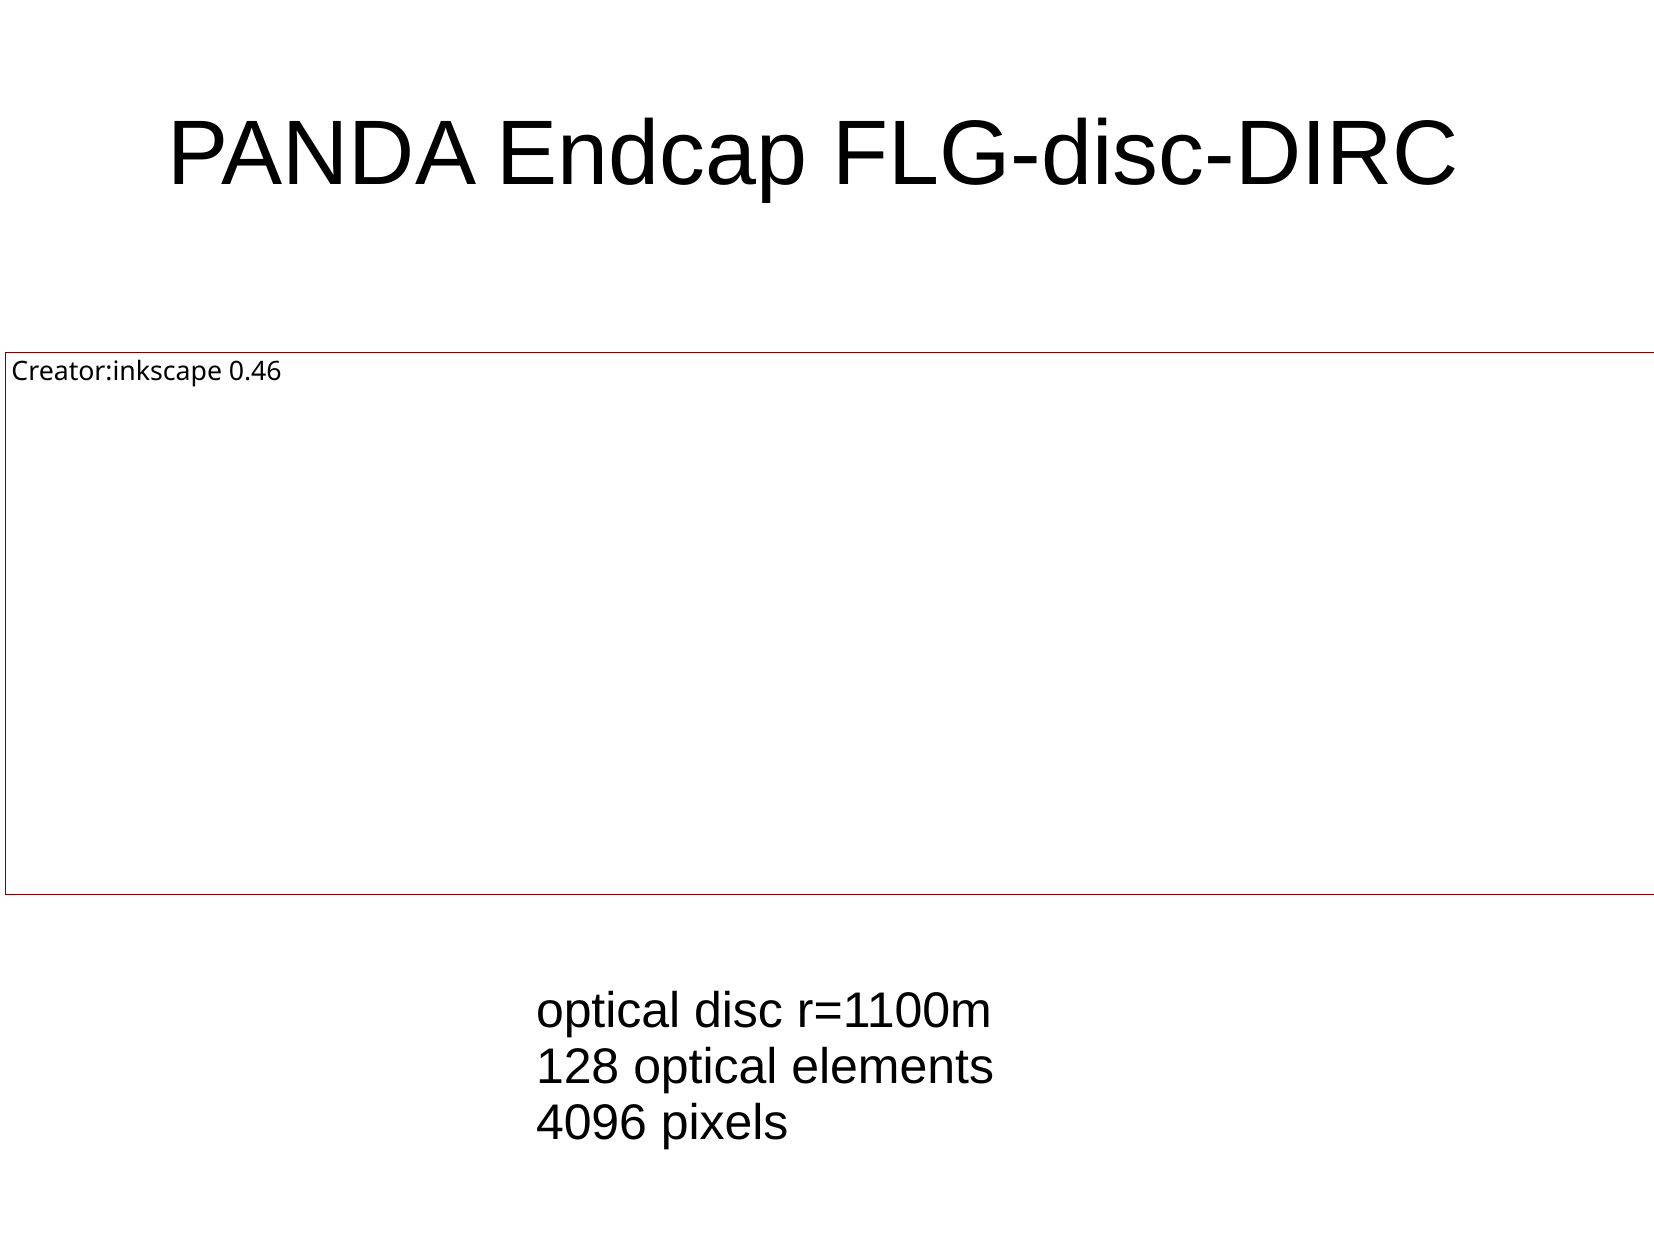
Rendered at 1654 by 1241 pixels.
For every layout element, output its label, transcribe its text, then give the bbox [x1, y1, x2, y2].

picture [3, 350, 1654, 895]
text_box optical disc r=1100m 128 optical elements 4096 pixels [521, 975, 1024, 1176]
title PANDA Endcap FLG-disc-DIRC [82, 56, 1571, 250]
